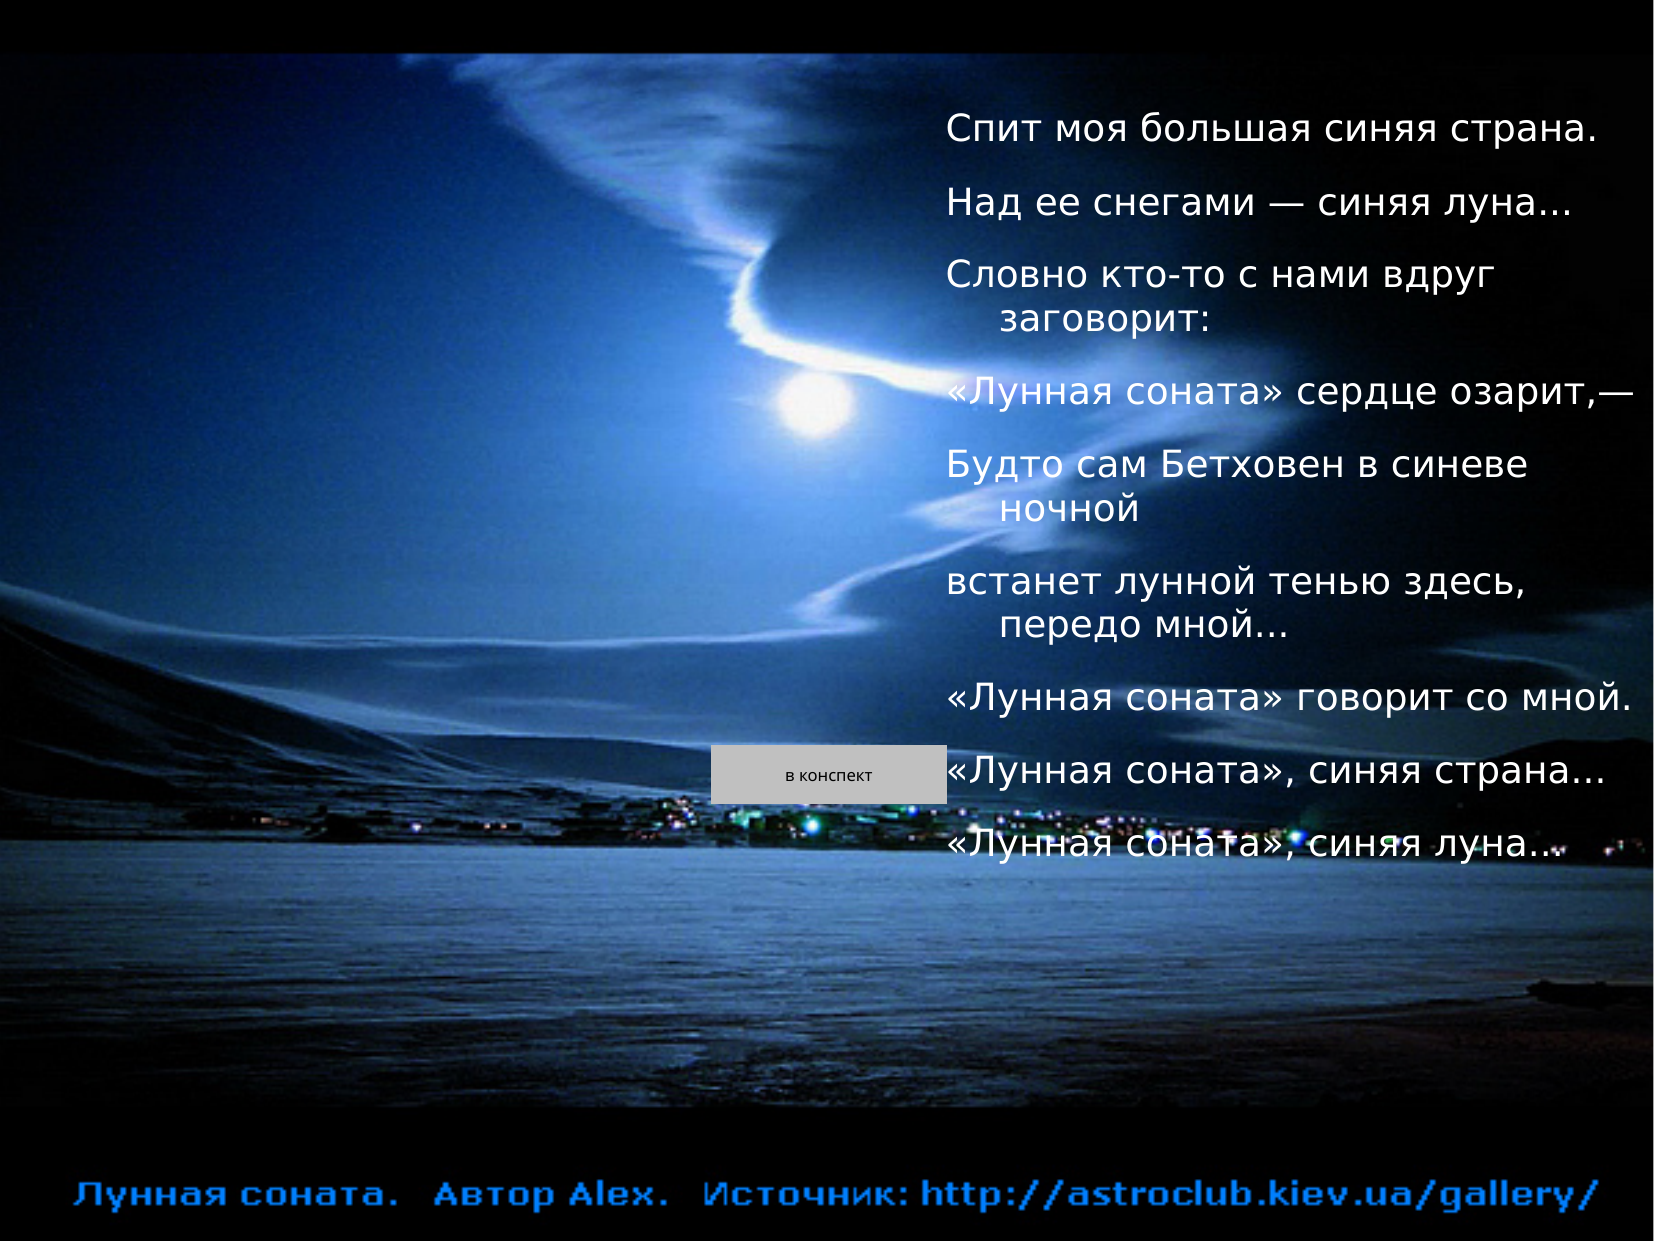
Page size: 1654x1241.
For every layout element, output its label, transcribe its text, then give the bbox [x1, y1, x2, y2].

list Спит моя большая синяя страна. Над ее снегами — синяя луна... Словно кто-то с нами вдруг заговорит: «Лунная соната» сердце озарит,— Будто сам Бетховен в синеве ночной встанет лунной тенью здесь, передо мной... «Лунная соната» говорит со мной. «Лунная соната», синяя страна... «Лунная соната», синяя луна... [927, 107, 1654, 926]
picture [0, 0, 1654, 1241]
